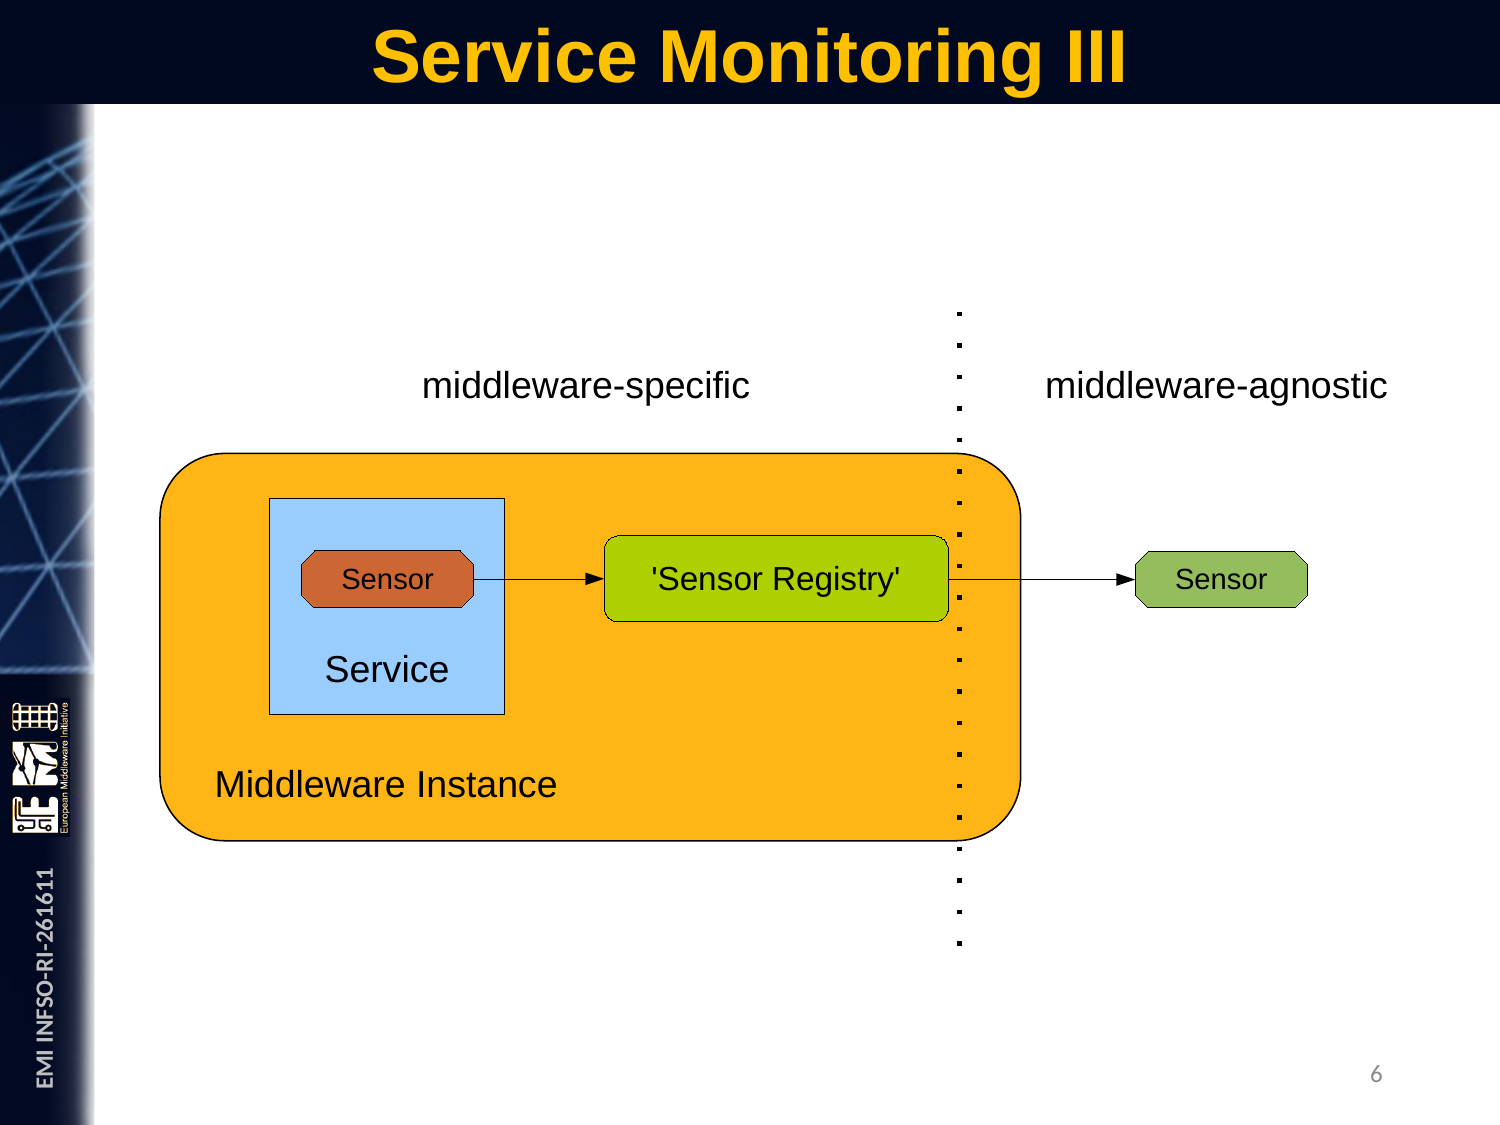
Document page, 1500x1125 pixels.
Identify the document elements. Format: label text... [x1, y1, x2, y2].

text_box Middleware Instance [159, 453, 1021, 841]
text_box Sensor [301, 550, 474, 608]
picture [0, 104, 105, 1125]
text_box middleware-agnostic [1030, 357, 1458, 423]
text_box Sensor [1135, 551, 1308, 608]
title Service Monitoring III [0, 0, 1500, 104]
text_box Service [269, 498, 505, 715]
text_box 'Sensor Registry' [604, 535, 949, 622]
text_box middleware-specific [407, 357, 818, 423]
text_box <number> [1354, 1042, 1424, 1103]
